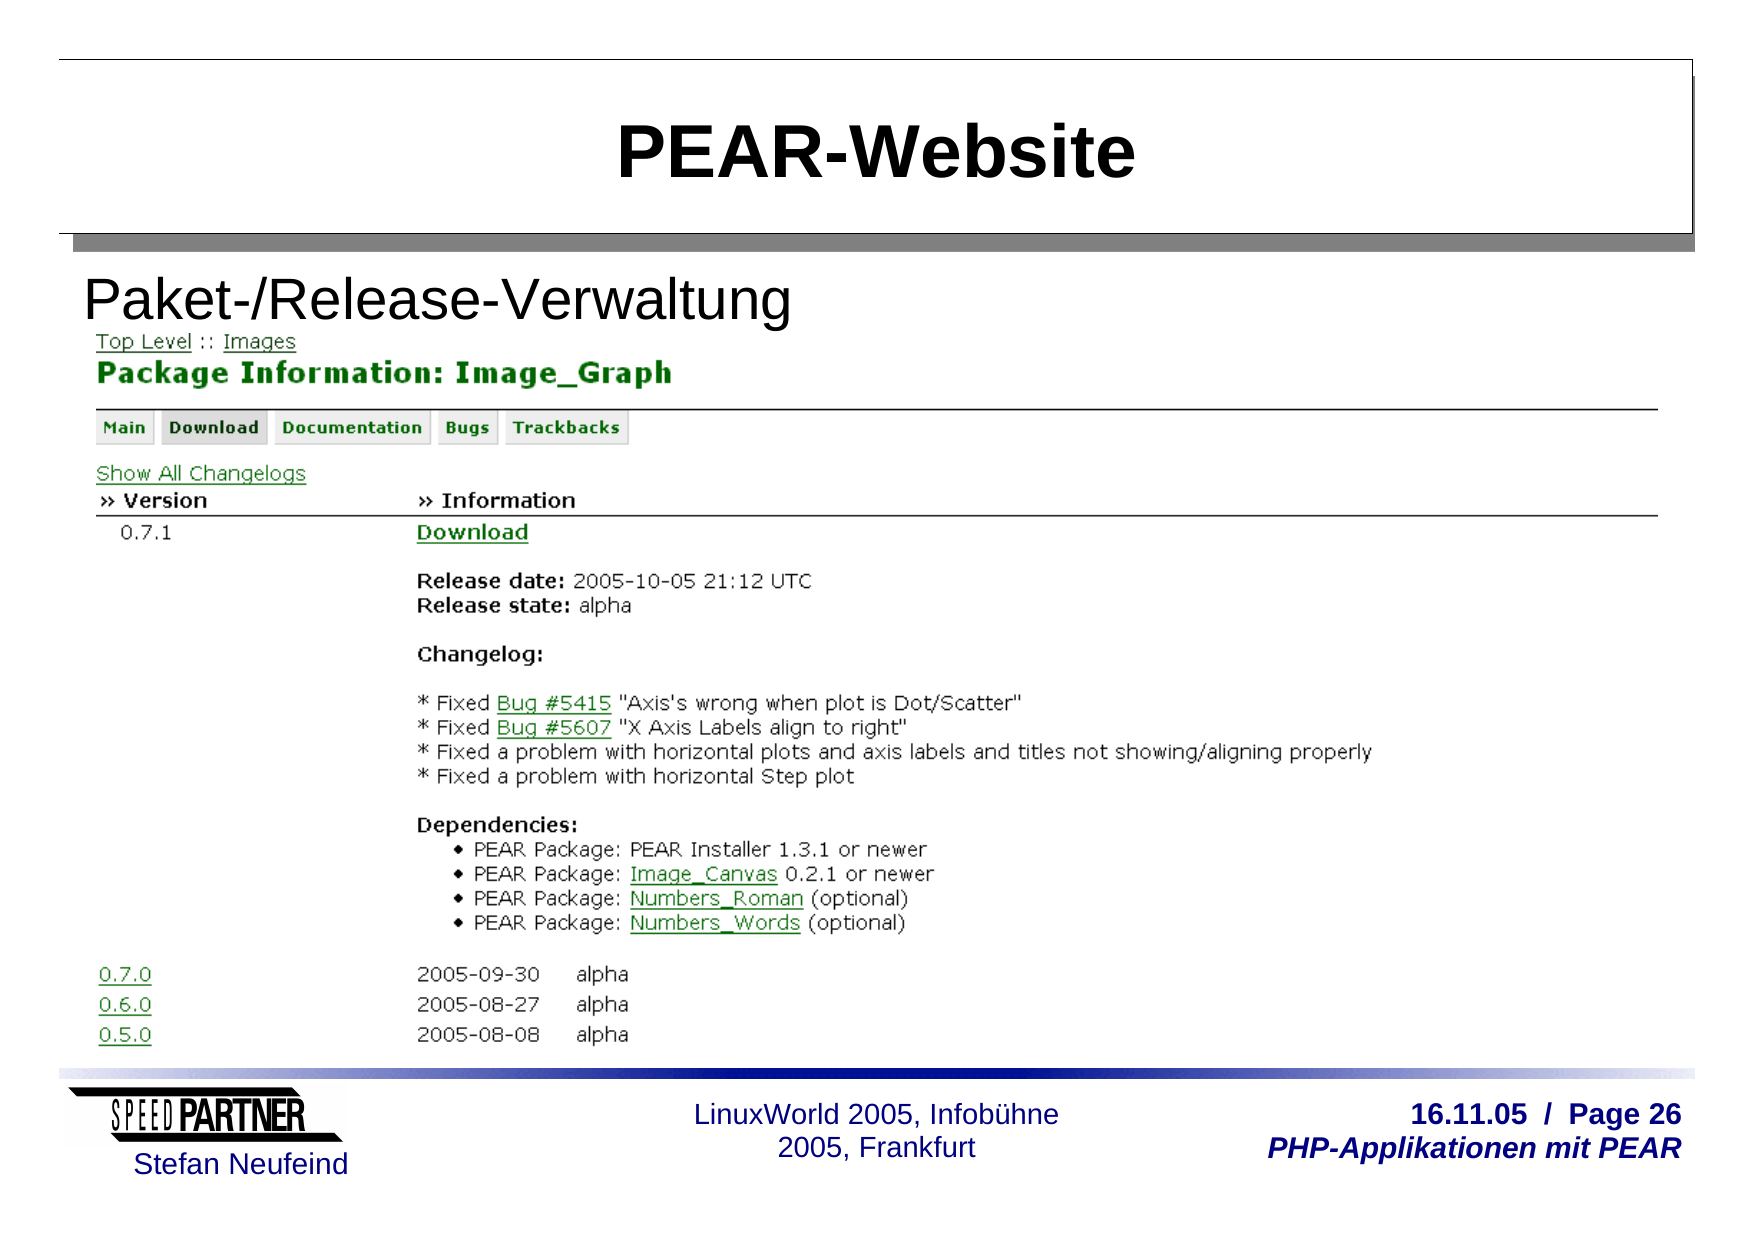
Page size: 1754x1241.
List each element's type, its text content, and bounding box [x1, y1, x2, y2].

picture [59, 1068, 1695, 1079]
title PEAR-Website [59, 59, 1695, 244]
picture [64, 1082, 348, 1146]
list Paket-/Release-Verwaltung [71, 266, 1695, 1049]
picture [96, 333, 1658, 1052]
